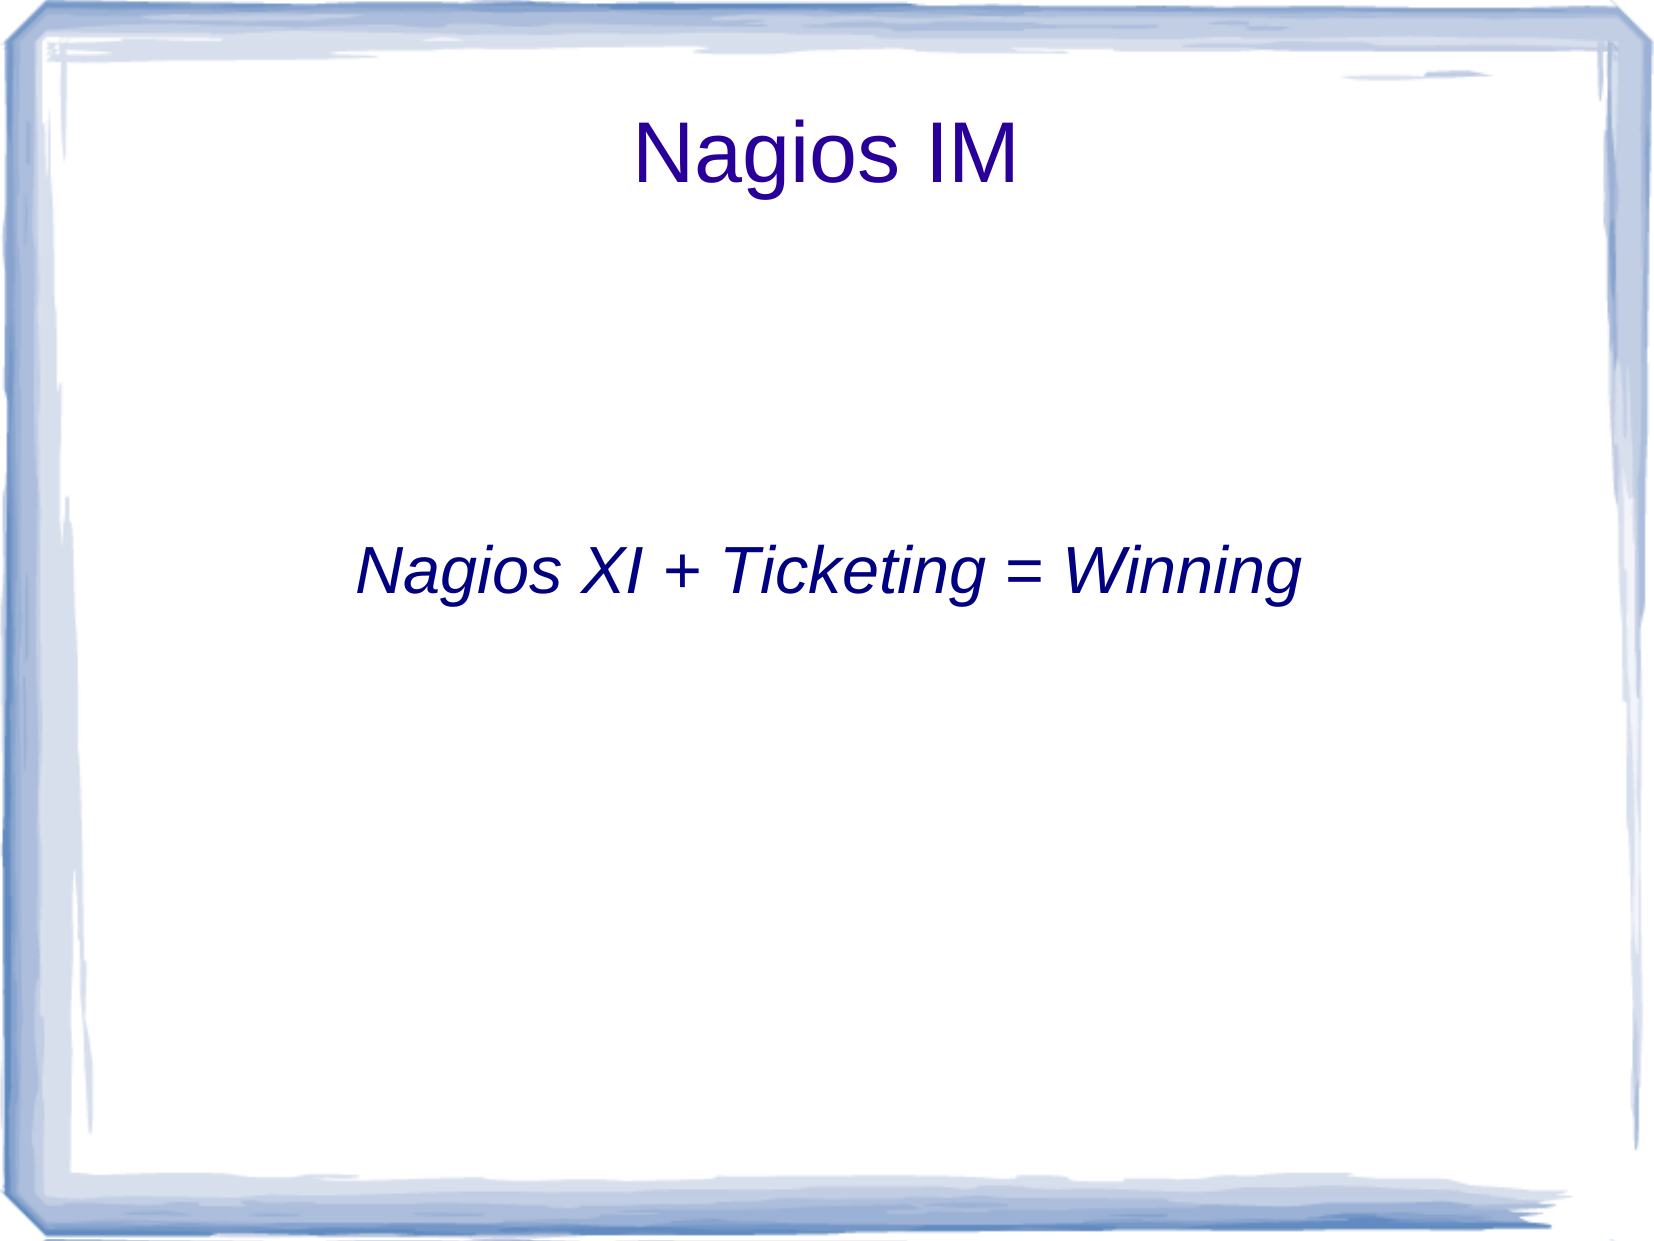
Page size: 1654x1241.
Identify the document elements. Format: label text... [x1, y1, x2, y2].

title Nagios IM [82, 49, 1571, 257]
picture [0, 0, 1654, 1241]
list Nagios XI + Ticketing = Winning [118, 324, 1571, 1004]
